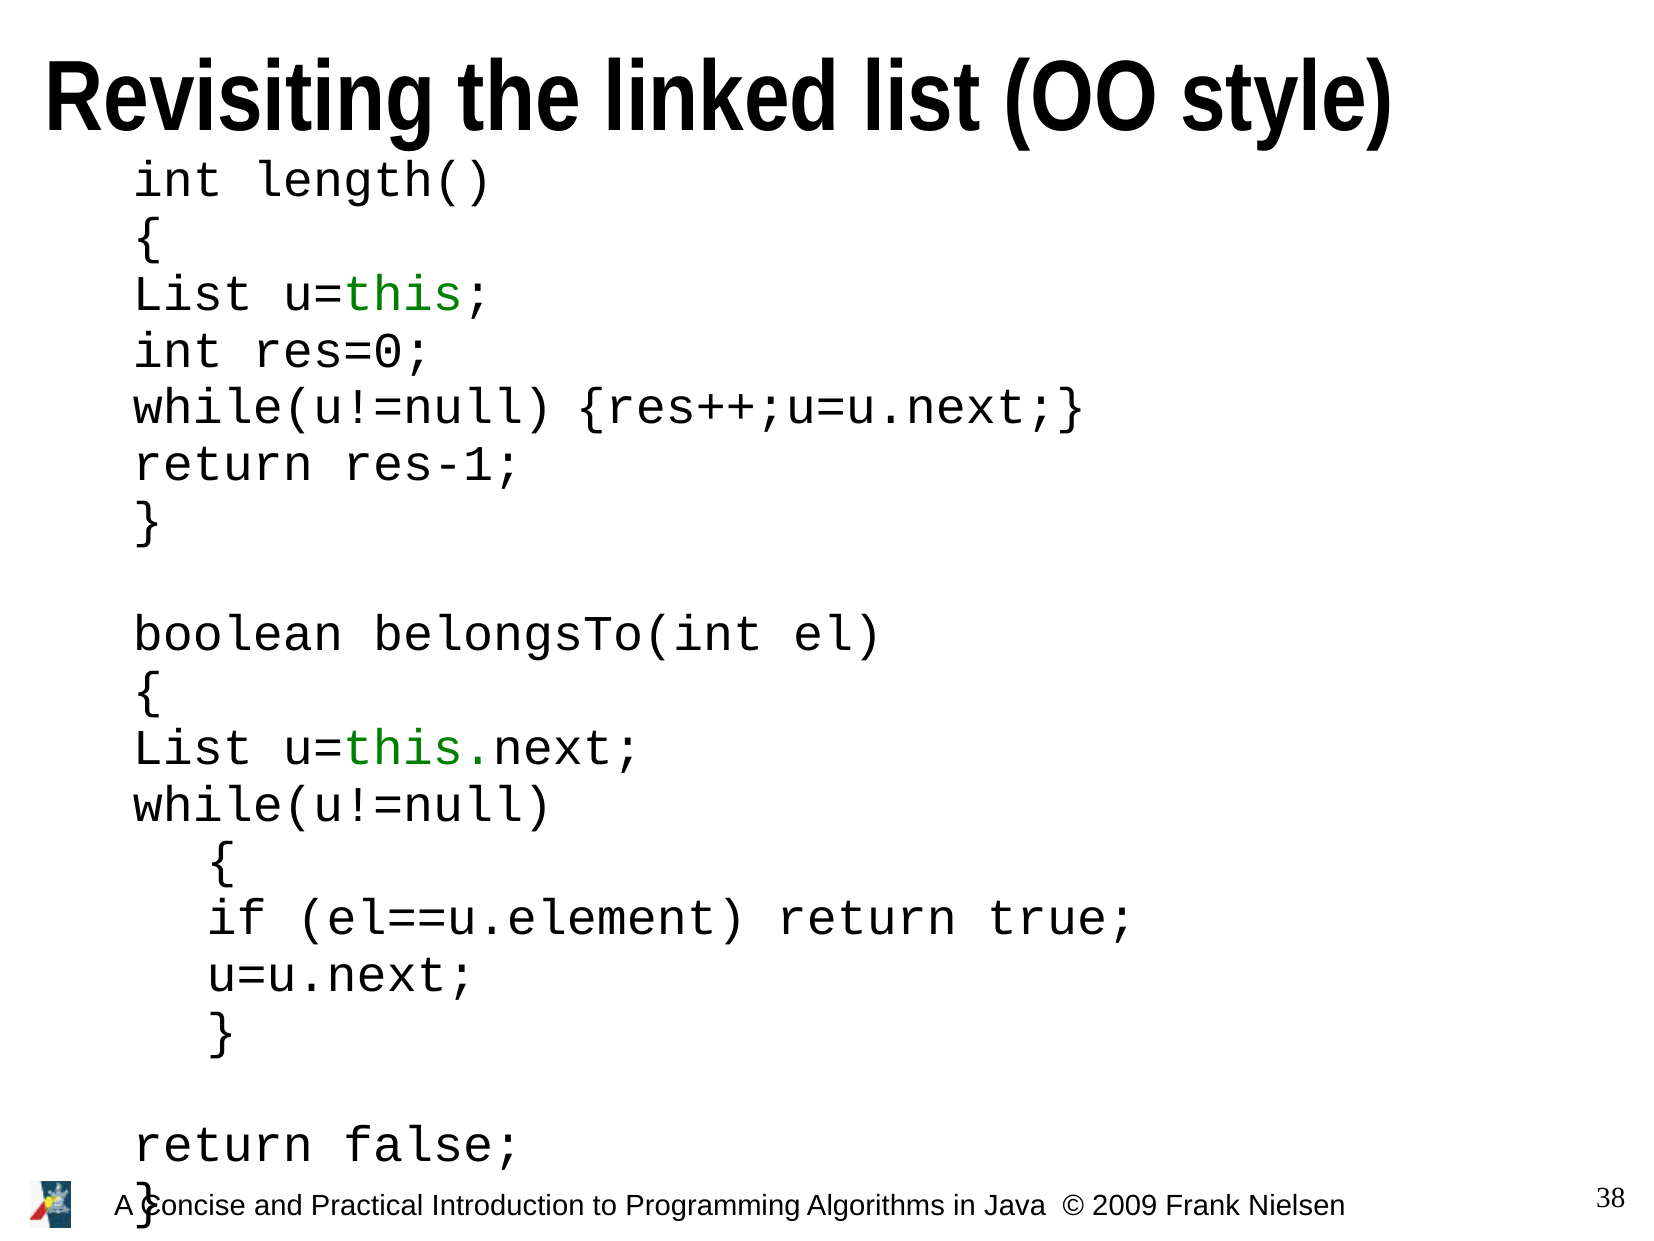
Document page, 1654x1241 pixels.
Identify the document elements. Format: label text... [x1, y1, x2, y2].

text_box int length() { List u=this; int res=0; while(u!=null) {res++;u=u.next;} return res-1; } boolean belongsTo(int el) { List u=this.next; while(u!=null) { if (el==u.element) return true; u=u.next; } return false; } [118, 159, 1152, 1184]
picture [29, 1181, 71, 1228]
text_box Revisiting the linked list (OO style) [29, 29, 1411, 159]
